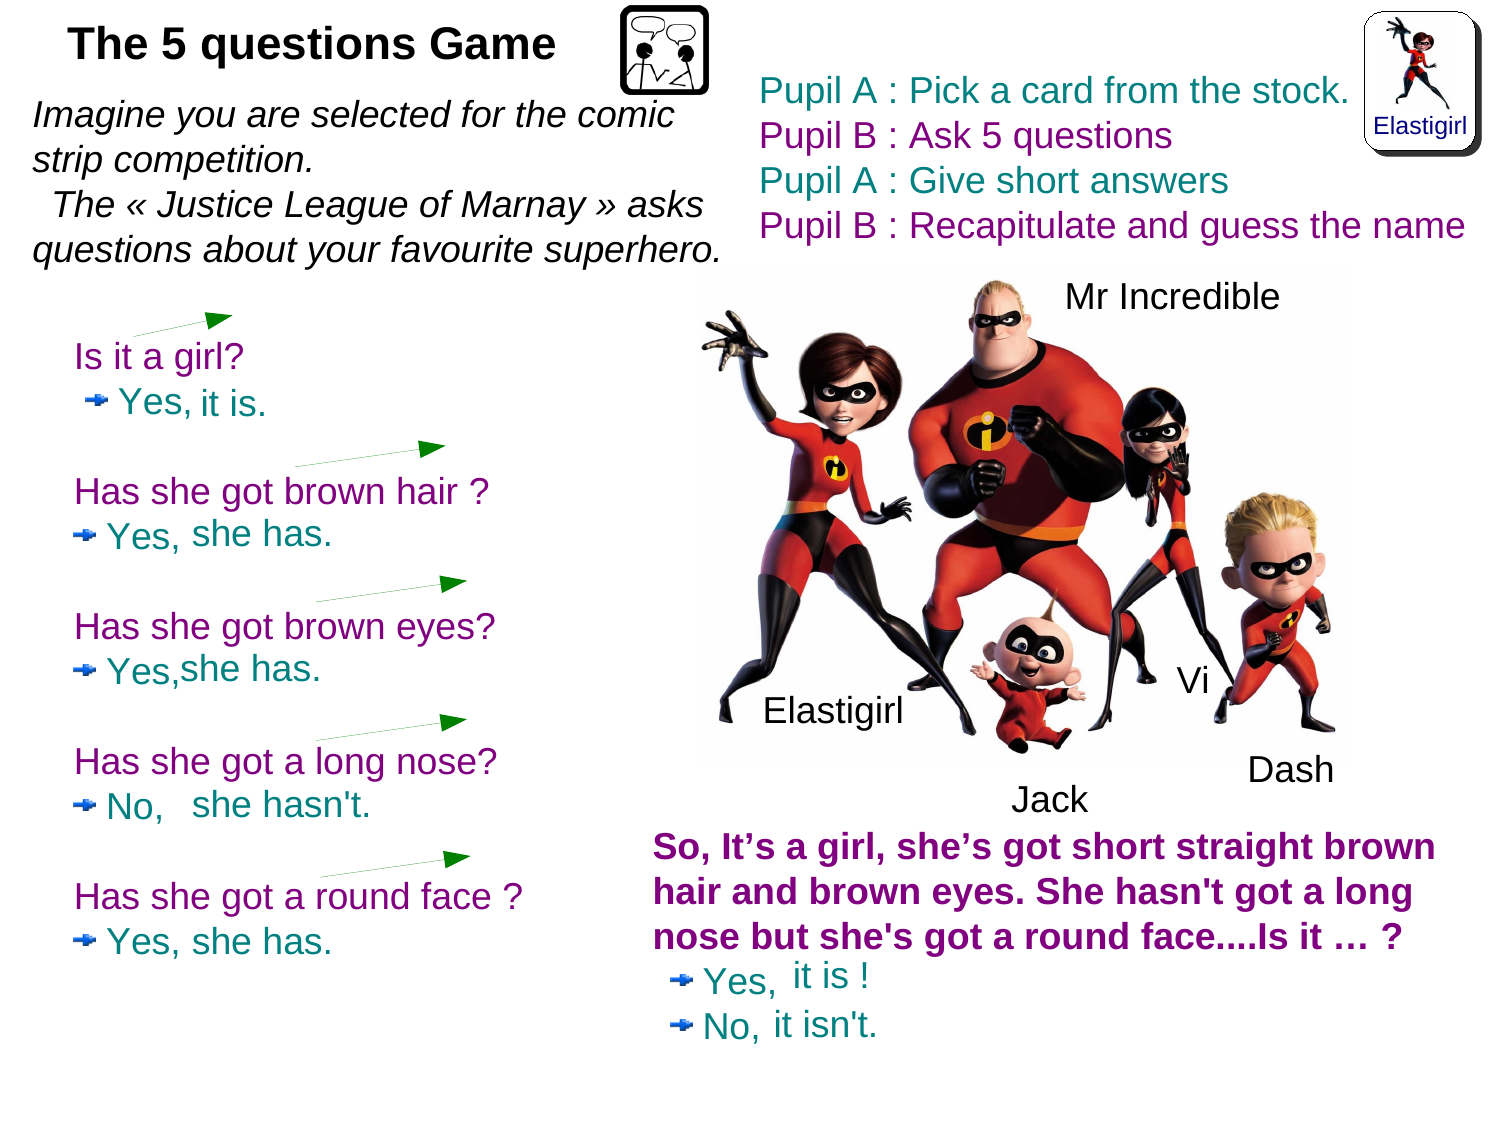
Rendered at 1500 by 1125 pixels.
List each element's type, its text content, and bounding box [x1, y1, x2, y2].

text_box [1364, 11, 1476, 59]
picture [1381, 16, 1454, 102]
text_box Imagine you are selected for the comic strip competition. The « Justice League of Marnay » asks questions about your favourite superhero. [17, 82, 739, 278]
text_box Vi [1161, 649, 1225, 709]
text_box Is it a girl? Yes, Has she got brown hair ? Yes, Has she got brown eyes? Yes, Has she got a long nose? No, Has she got a round face ? Yes, [59, 324, 562, 970]
text_box she has. [177, 909, 371, 970]
text_box Elastigirl [747, 678, 919, 739]
text_box Dash [1232, 737, 1350, 798]
text_box Elastigirl [1358, 102, 1500, 165]
picture [701, 265, 1351, 768]
text_box it is. [185, 372, 325, 432]
text_box she has. [177, 501, 371, 562]
text_box Jack [996, 767, 1104, 827]
text_box she hasn't. [177, 772, 390, 833]
text_box it isn't. [758, 992, 934, 1053]
text_box The 5 questions Game [53, 5, 572, 76]
text_box So, It’s a girl, she’s got short straight brown hair and brown eyes. She hasn't got a long nose but she's got a round face....Is it … ? Yes, No, [637, 814, 1483, 1055]
picture [620, 5, 709, 82]
text_box she has. [165, 636, 397, 697]
text_box it is ! [767, 944, 925, 992]
text_box Mr Incredible [1049, 265, 1296, 325]
text_box Pupil A : Pick a card from the stock. Pupil B : Ask 5 questions Pupil A : Give short answers Pupil B : Recapitulate and guess the name [744, 59, 1481, 254]
